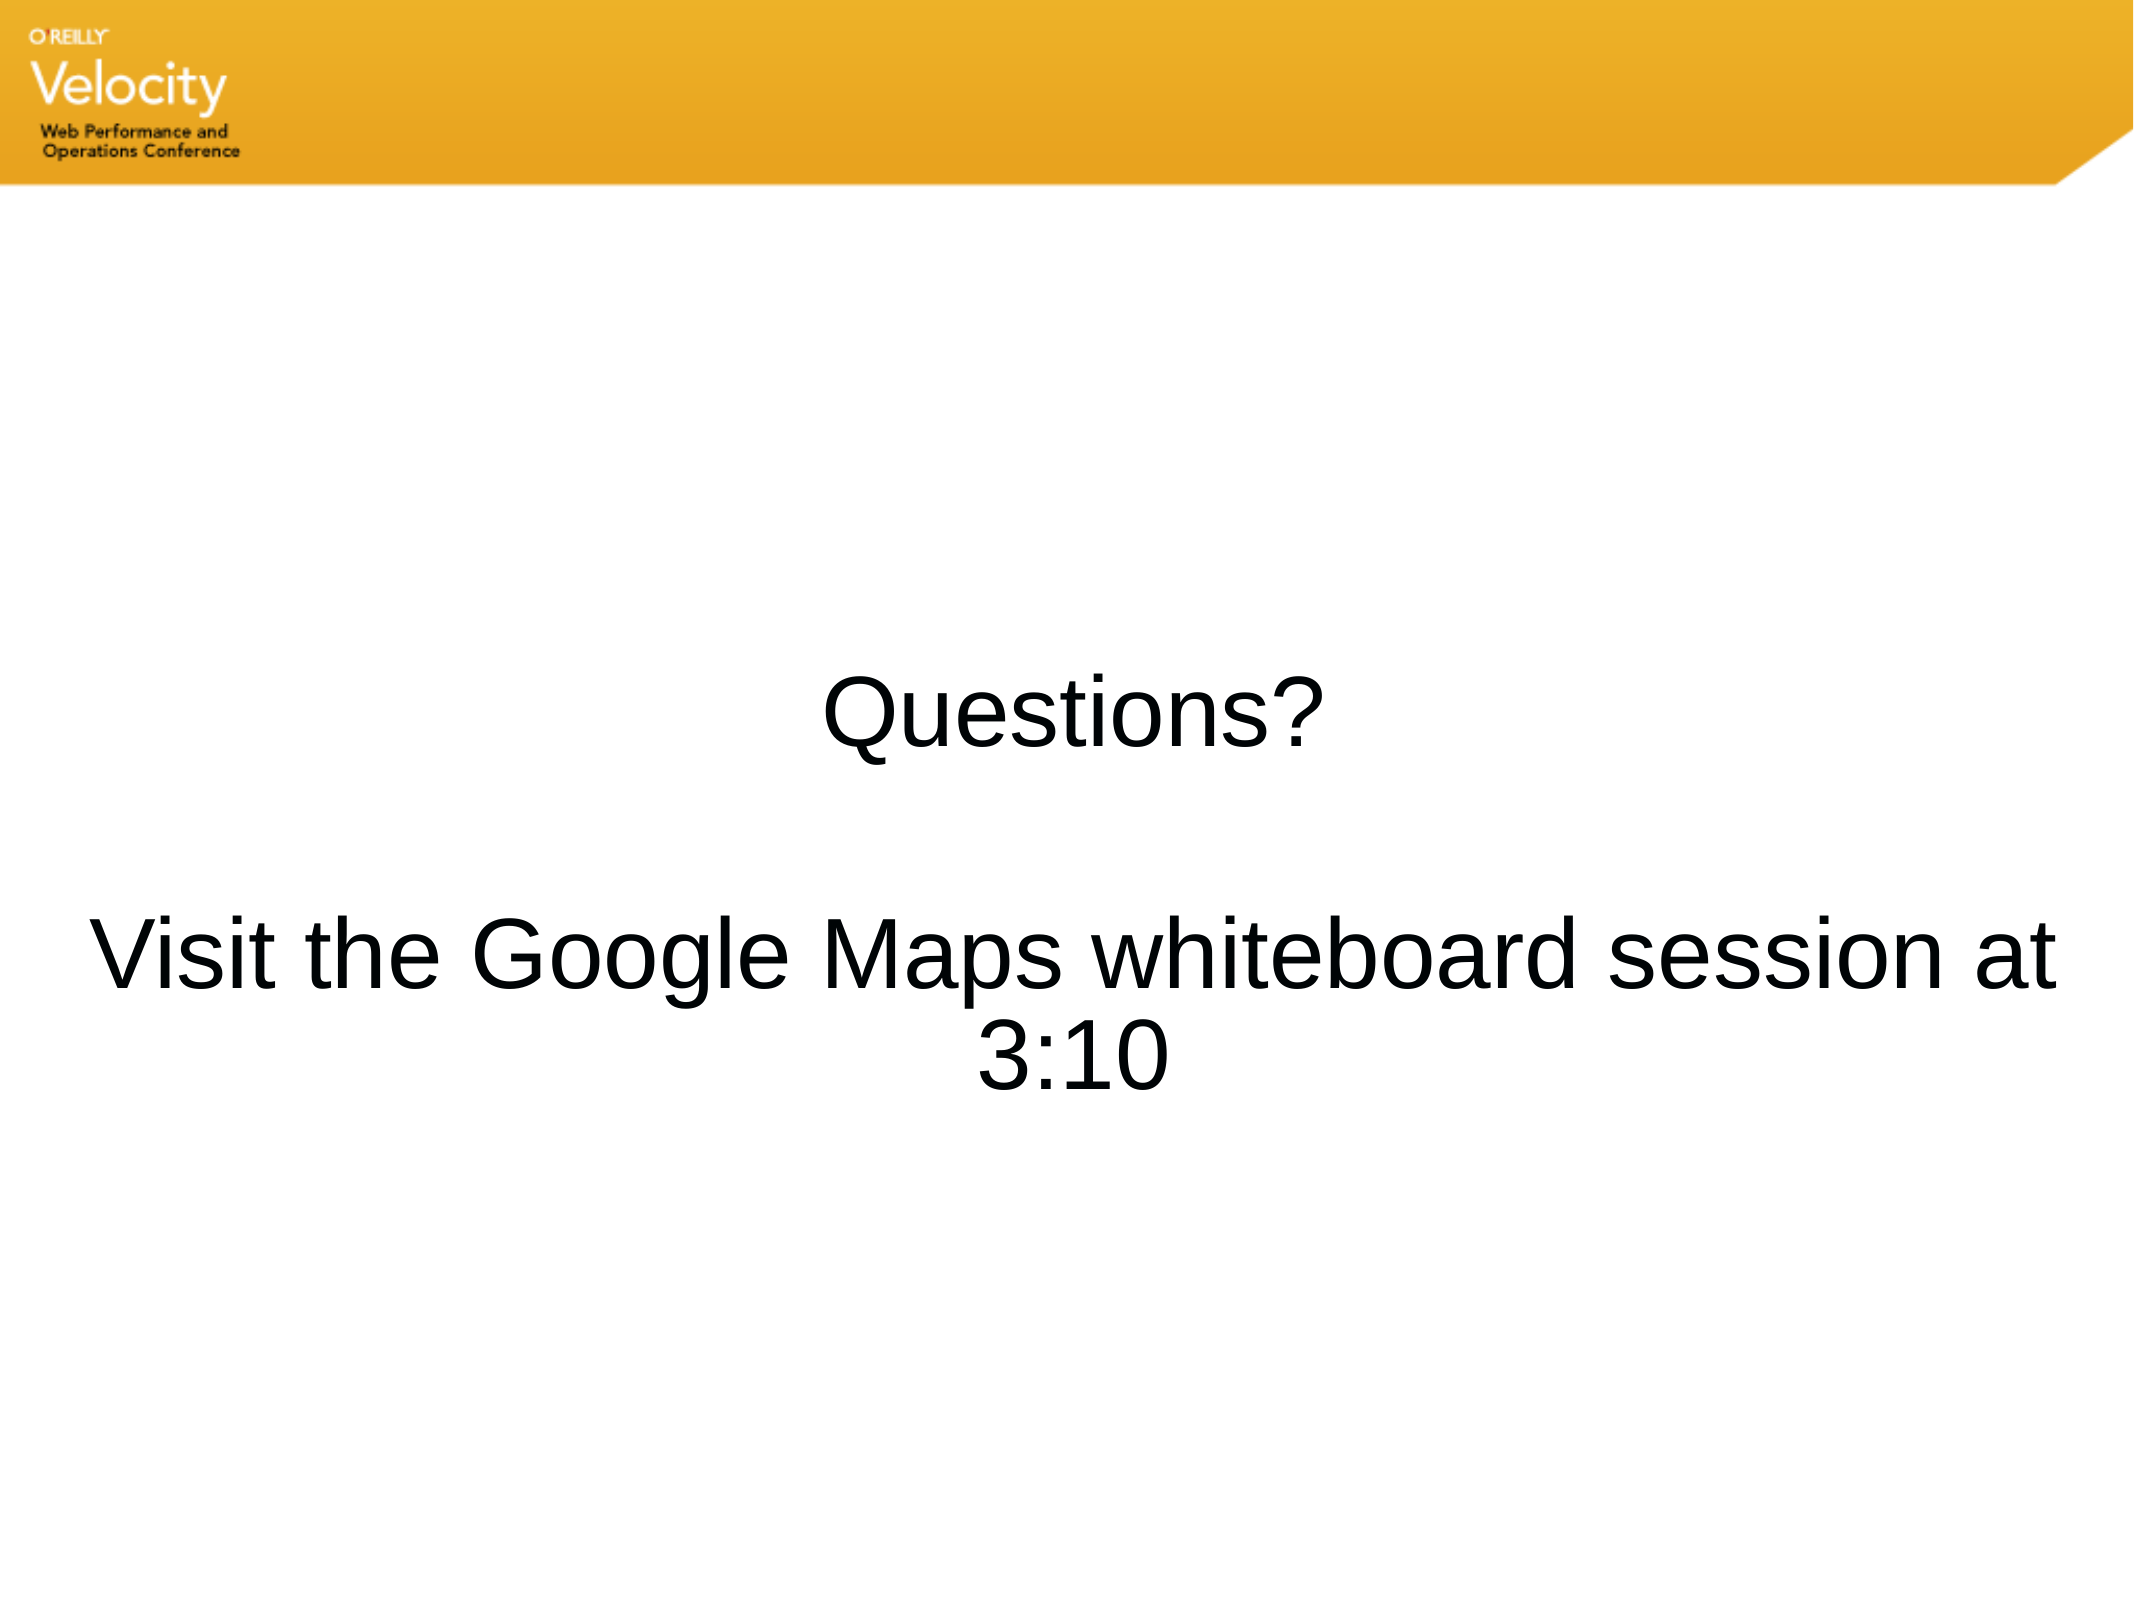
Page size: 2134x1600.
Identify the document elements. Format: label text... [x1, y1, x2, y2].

subtitle Questions? Visit the Google Maps whiteboard session at 3:10 [47, 232, 2100, 1543]
picture [0, 0, 2134, 1600]
